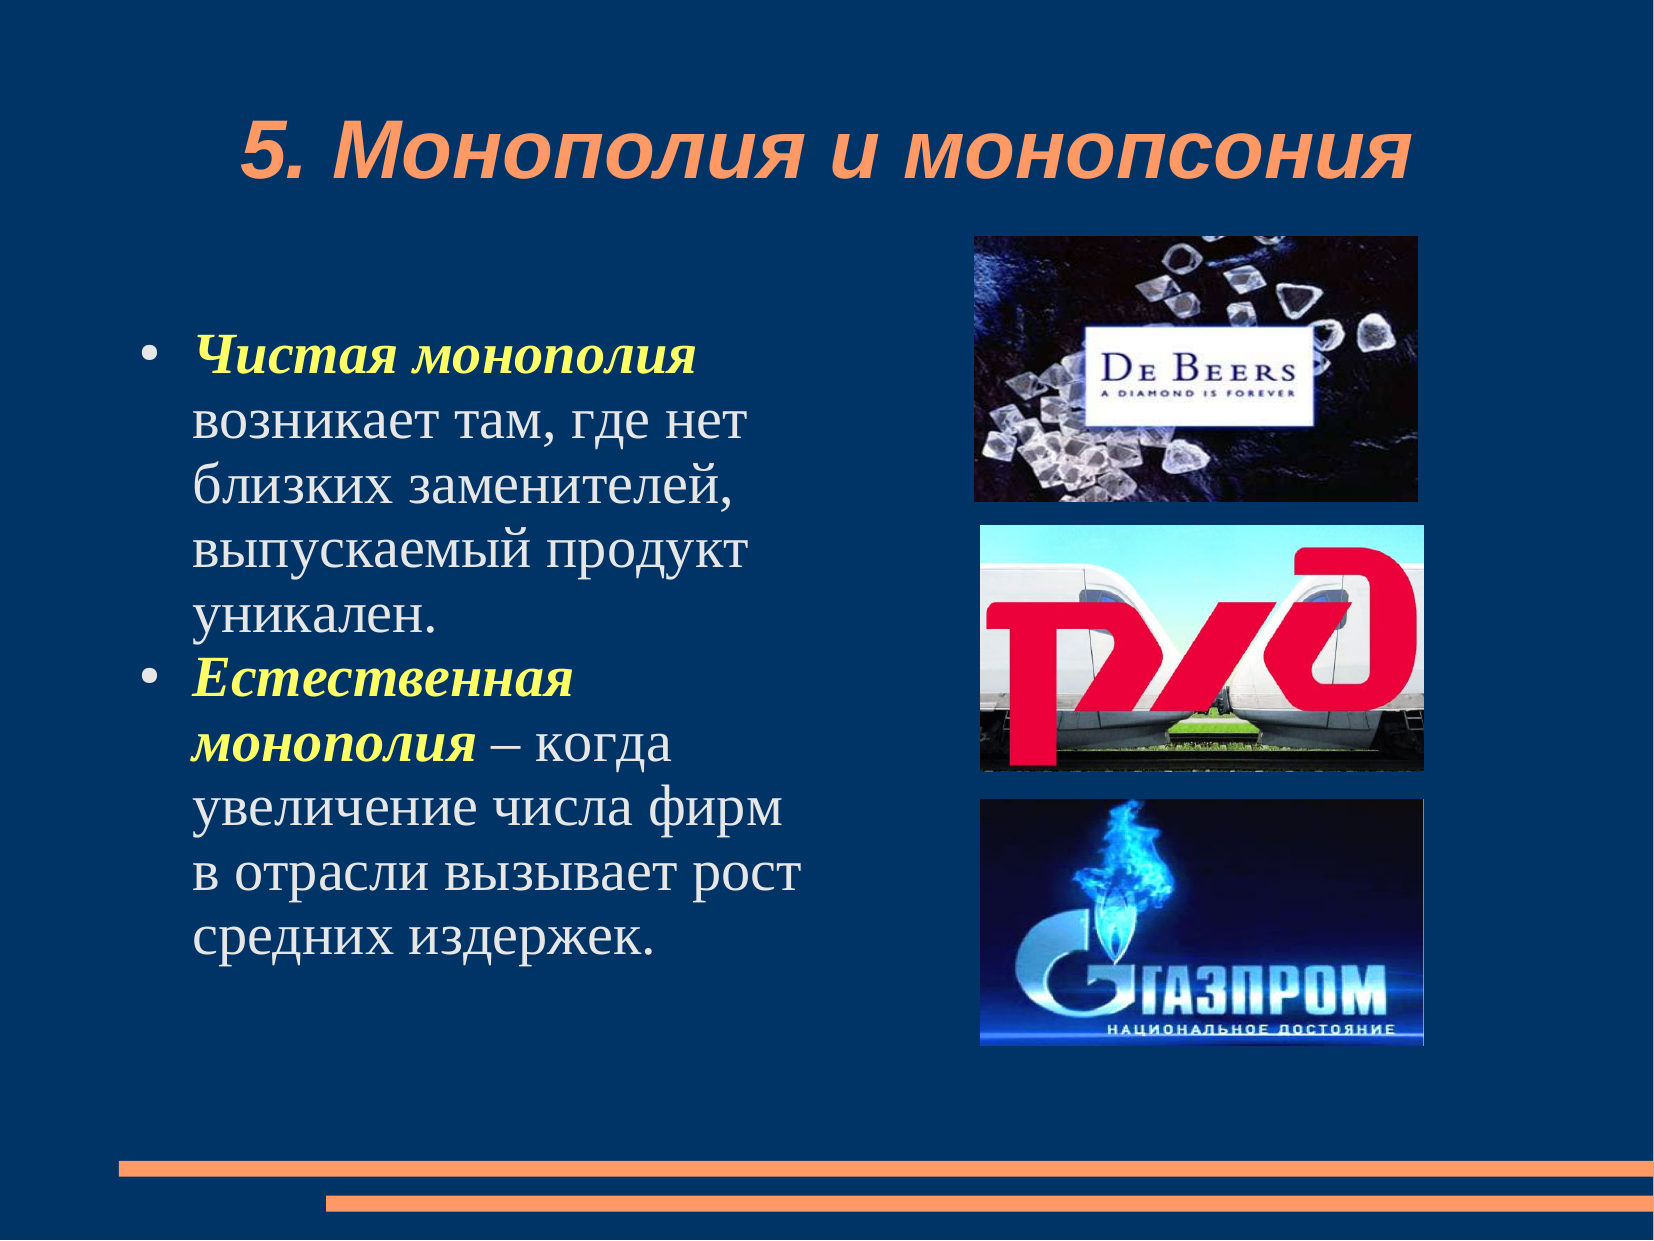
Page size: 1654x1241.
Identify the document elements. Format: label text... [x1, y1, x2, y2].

picture [980, 525, 1424, 772]
picture [974, 236, 1418, 502]
picture [980, 799, 1424, 1046]
list Чистая монополия возникает там, где нет близких заменителей, выпускаемый продукт уникален. Естественная монополия – когда увеличение числа фирм в отрасли вызывает рост средних издержек. [121, 321, 824, 1133]
title 5. Монополия и монопсония [121, 46, 1534, 254]
